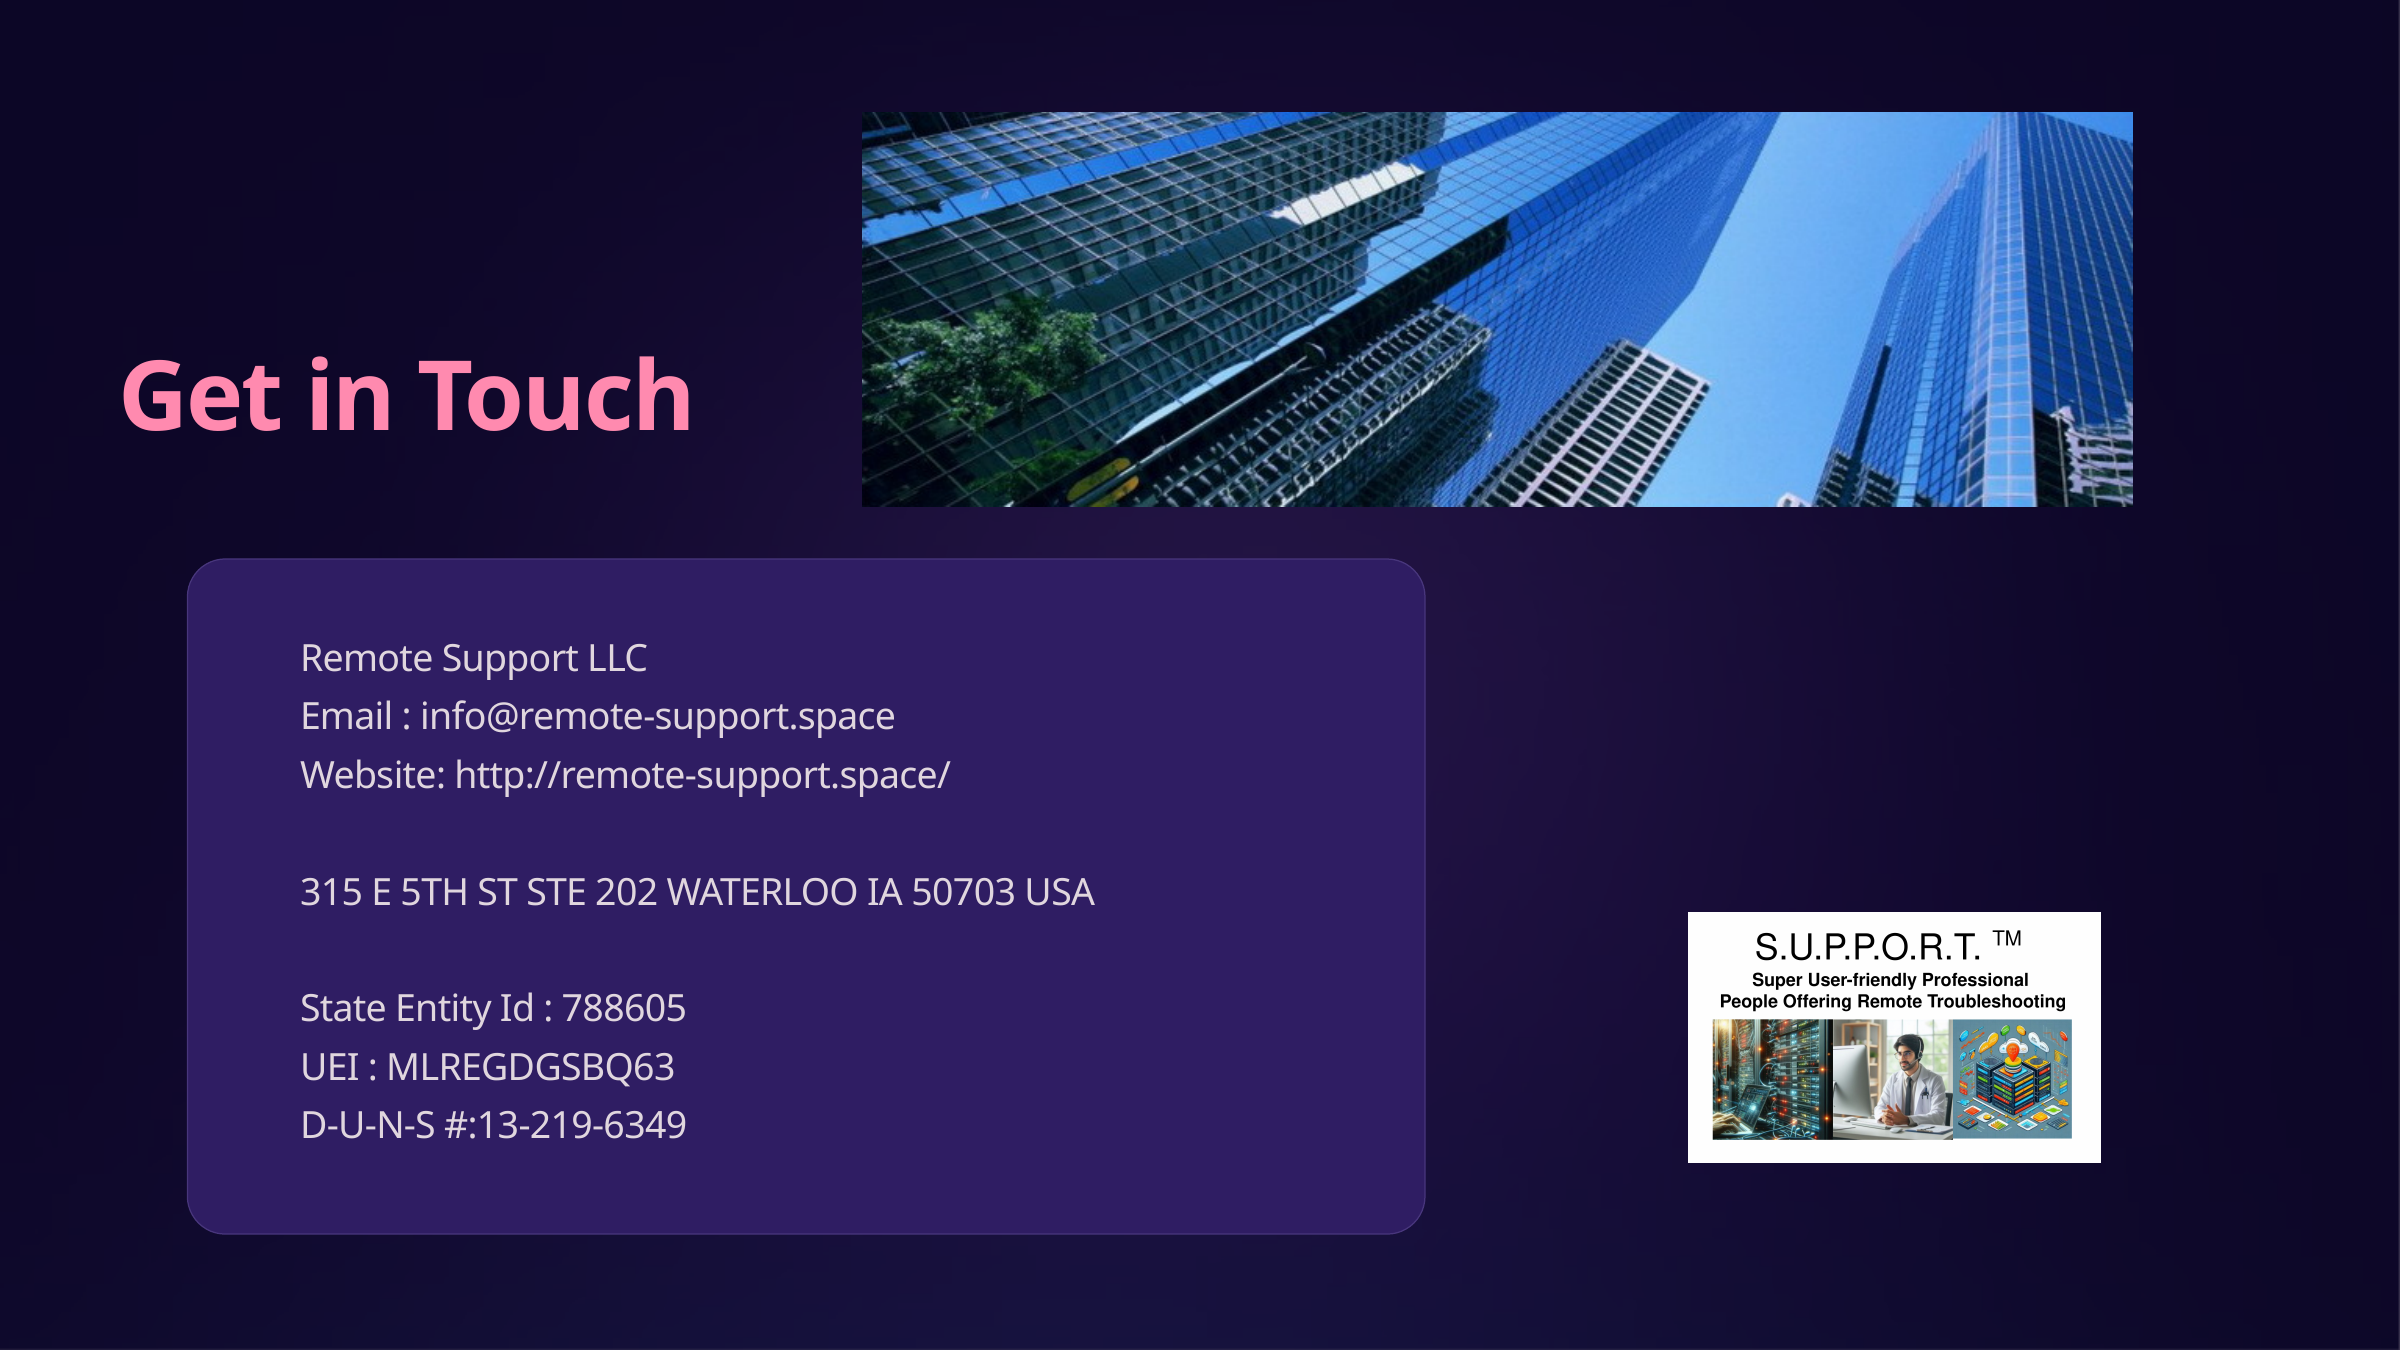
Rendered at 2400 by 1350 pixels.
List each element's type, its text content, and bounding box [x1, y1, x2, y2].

picture [862, 112, 2133, 507]
text_box [187, 558, 1426, 1235]
text_box Remote Support LLC Email : info@remote-support.space Website: http://remote-support.space/ 315 E 5TH ST STE 202 WATERLOO IA 50703 USA State Entity Id : 788605 UEI : MLREGDGSBQ63 D-U-N-S #:13-219-6349 [299, 562, 1313, 1200]
picture [1688, 912, 2101, 1163]
text_box Get in Touch [118, 328, 862, 450]
